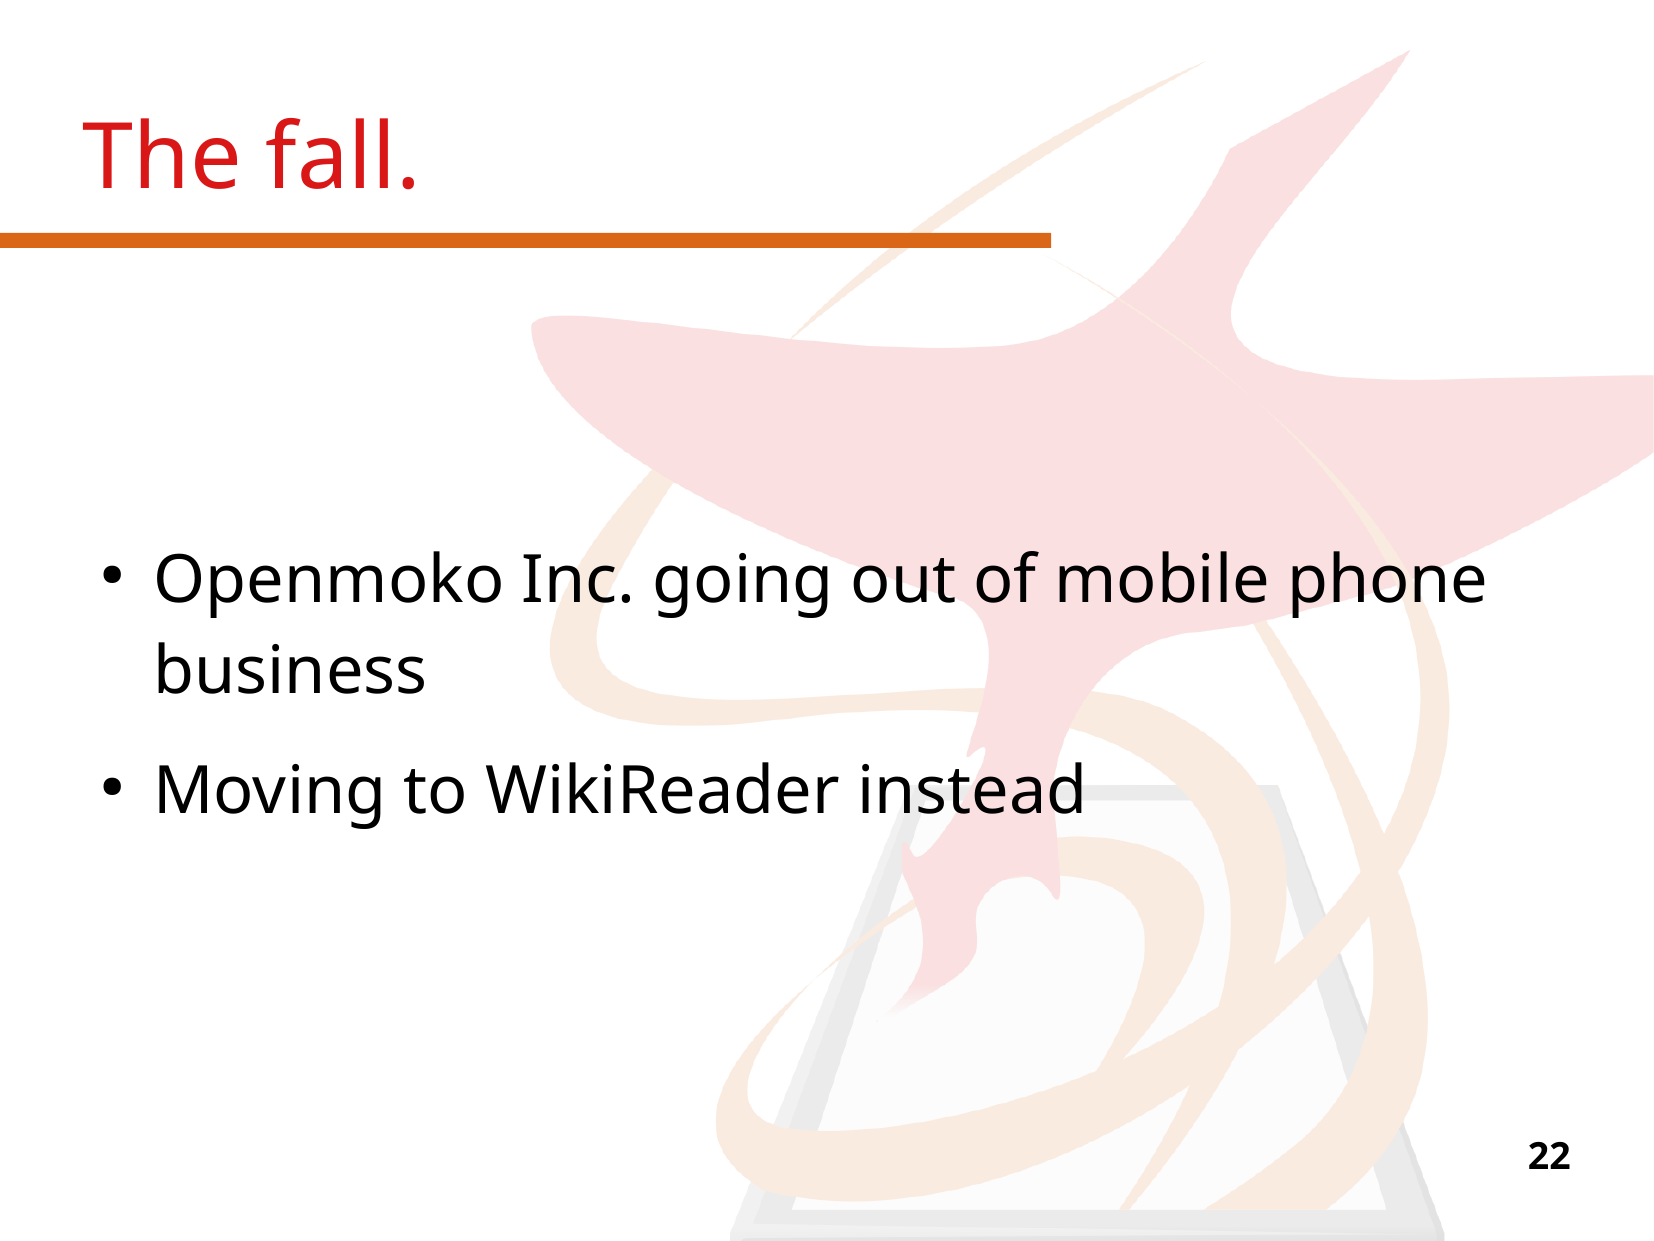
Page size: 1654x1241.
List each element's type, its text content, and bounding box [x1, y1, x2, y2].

picture [531, 49, 1654, 1241]
title The fall. [82, 49, 1571, 257]
list Openmoko Inc. going out of mobile phone business Moving to WikiReader instead [82, 290, 1571, 1075]
